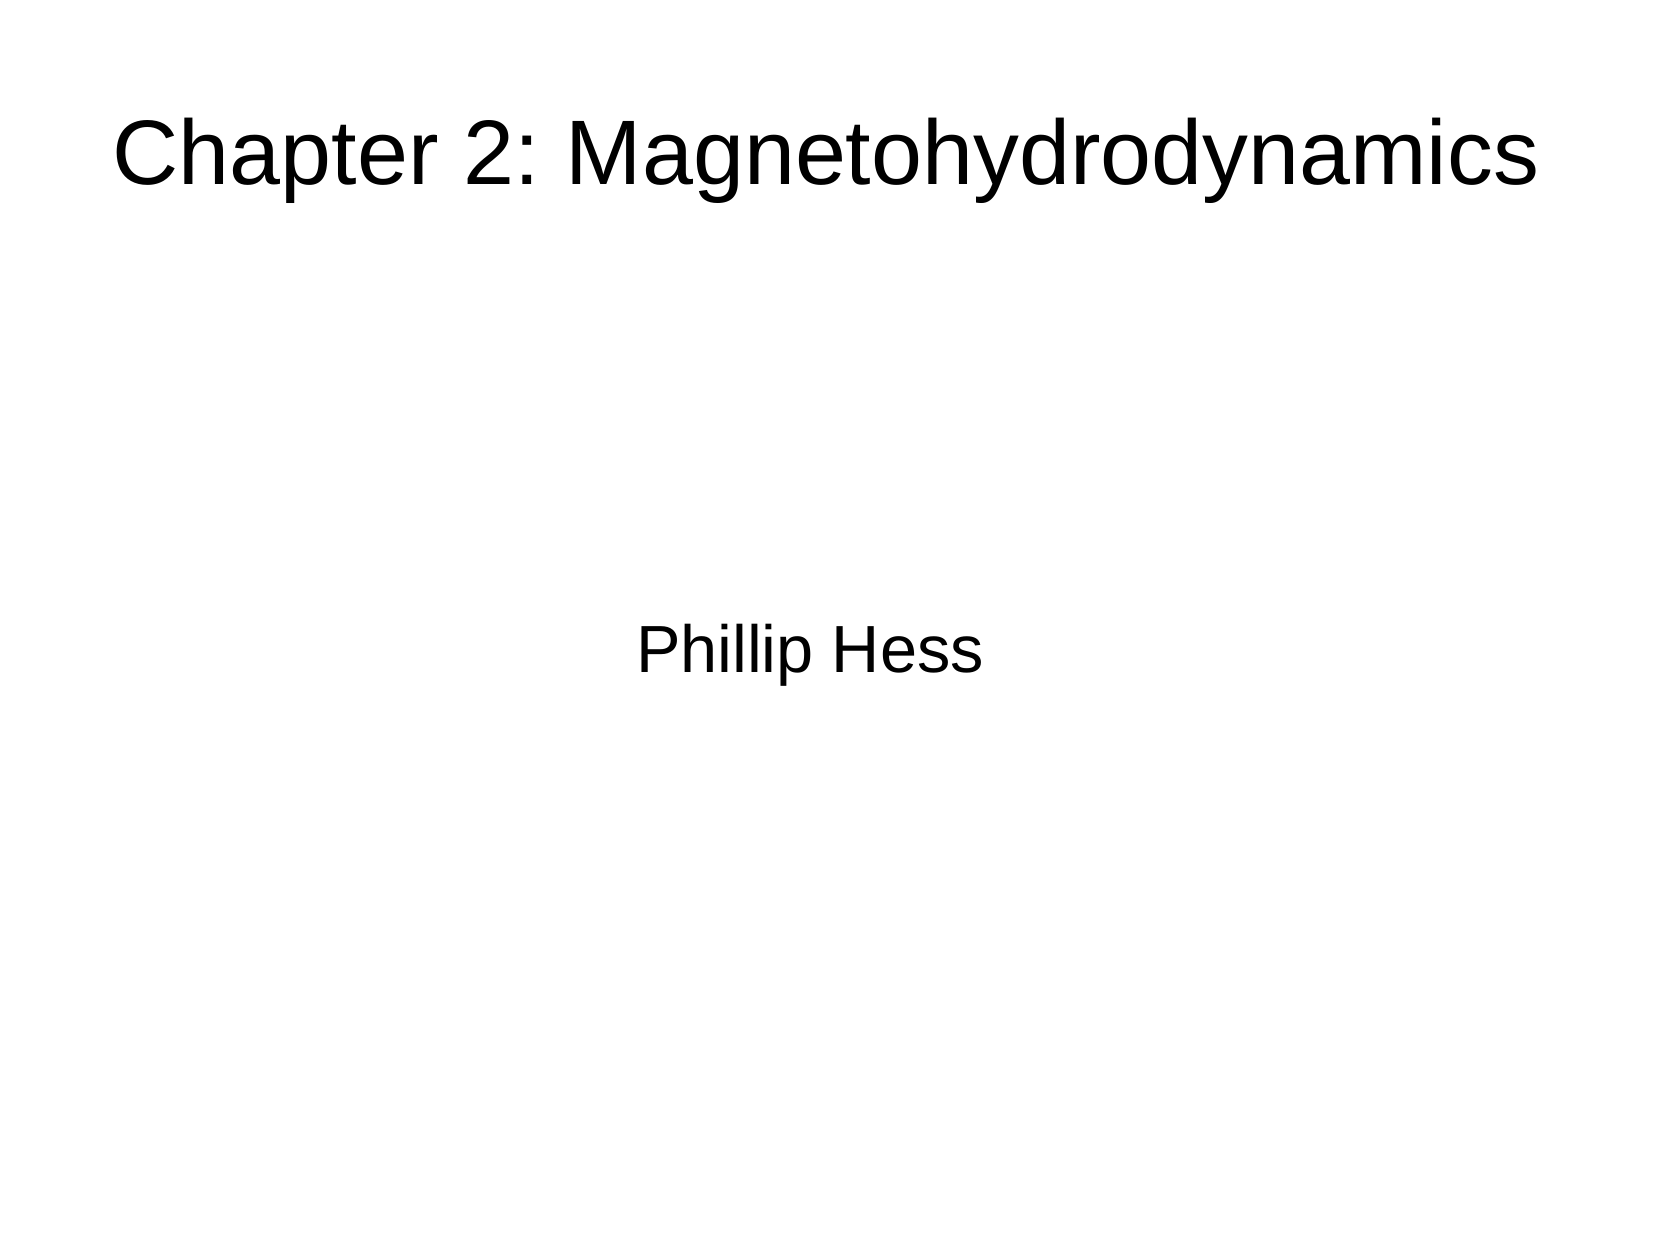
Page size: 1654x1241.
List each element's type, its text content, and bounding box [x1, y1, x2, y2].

title Chapter 2: Magnetohydrodynamics [82, 49, 1571, 257]
subtitle Phillip Hess [82, 290, 1538, 1010]
